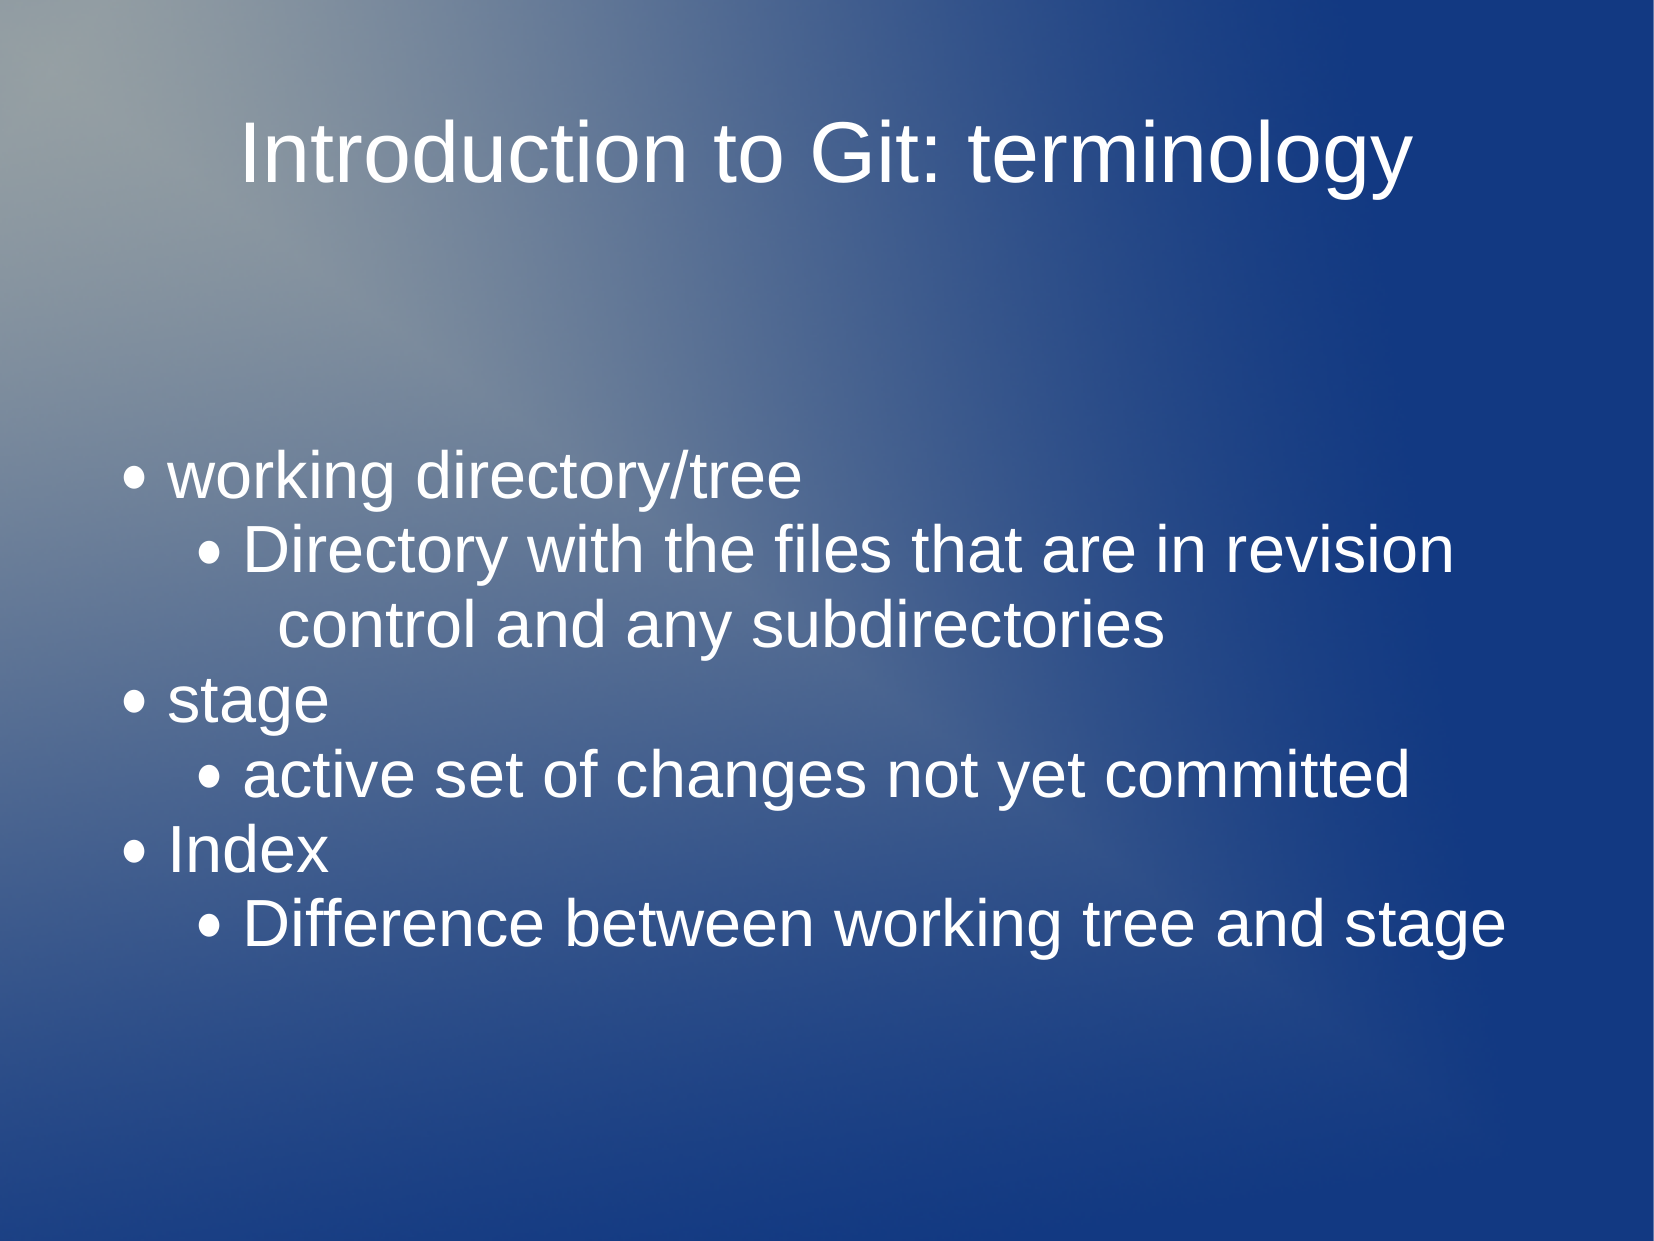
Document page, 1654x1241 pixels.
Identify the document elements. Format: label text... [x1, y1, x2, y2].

title Introduction to Git: terminology [82, 49, 1571, 257]
picture [0, 0, 1654, 1241]
subtitle working directory/tree Directory with the files that are in revision control and any subdirectories stage active set of changes not yet committed Index Difference between working tree and stage [82, 437, 1571, 962]
